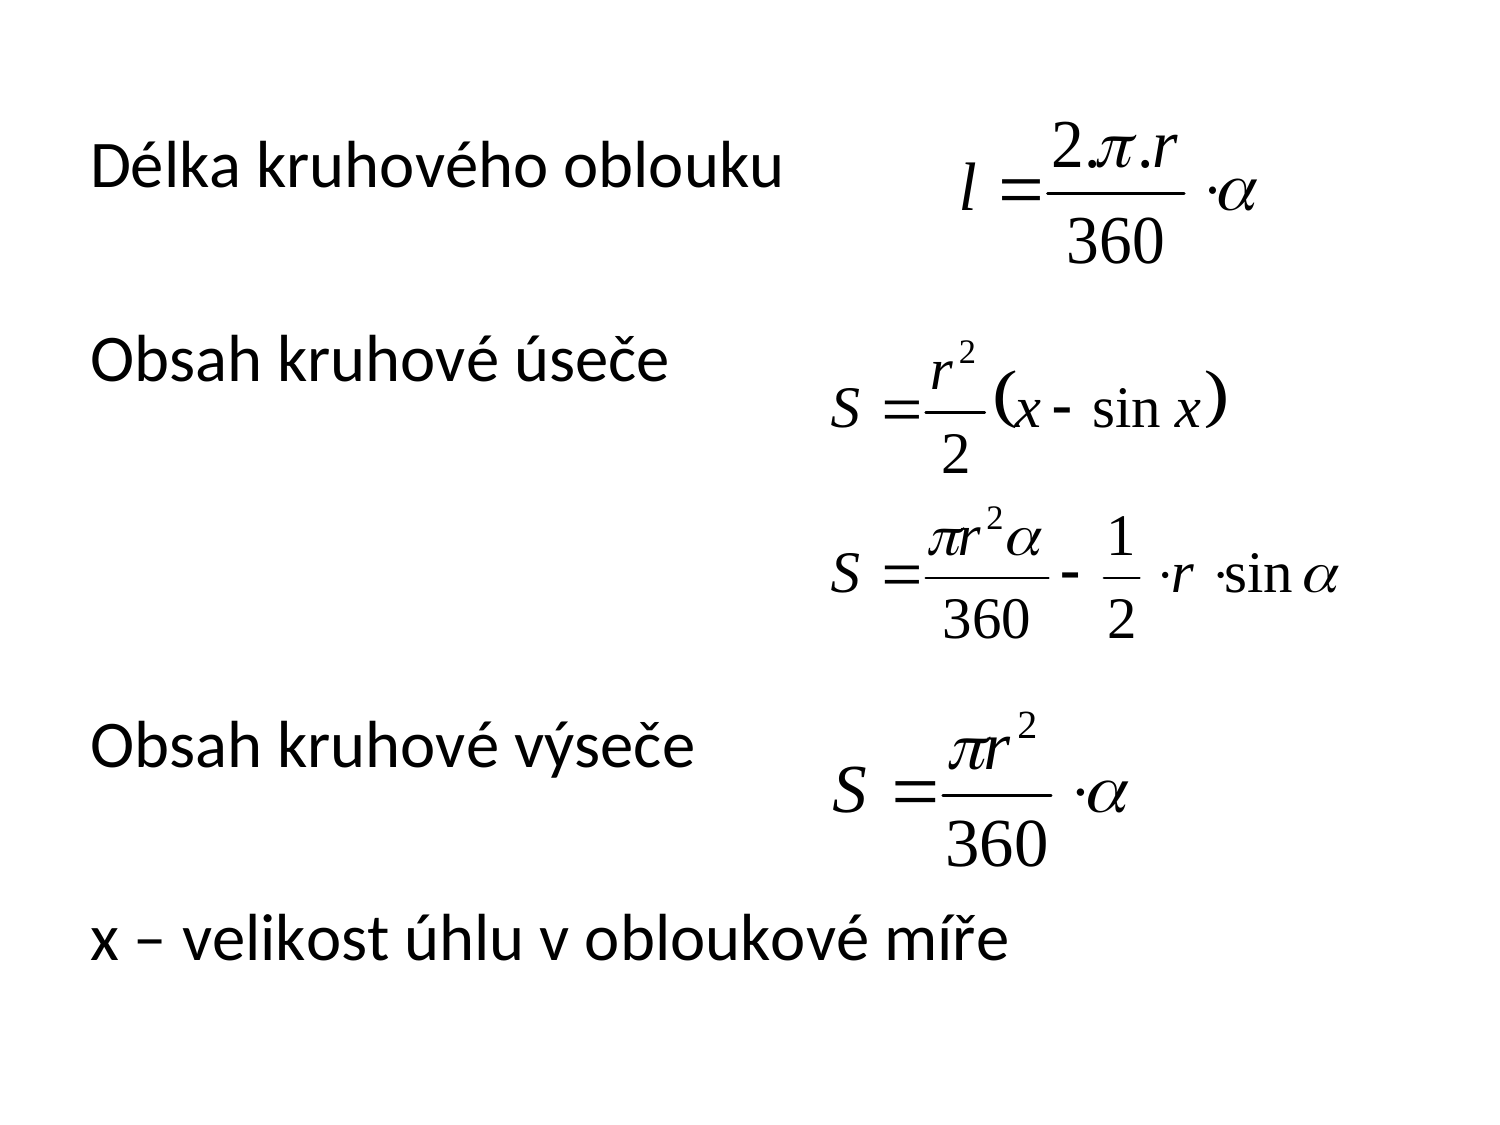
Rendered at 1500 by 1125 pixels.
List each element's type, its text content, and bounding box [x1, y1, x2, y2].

list Délka kruhového oblouku Obsah kruhové úseče Obsah kruhové výseče x – velikost úhlu v obloukové míře [75, 113, 1426, 1006]
chart [950, 101, 1273, 279]
chart [820, 326, 1353, 652]
chart [820, 692, 1148, 882]
